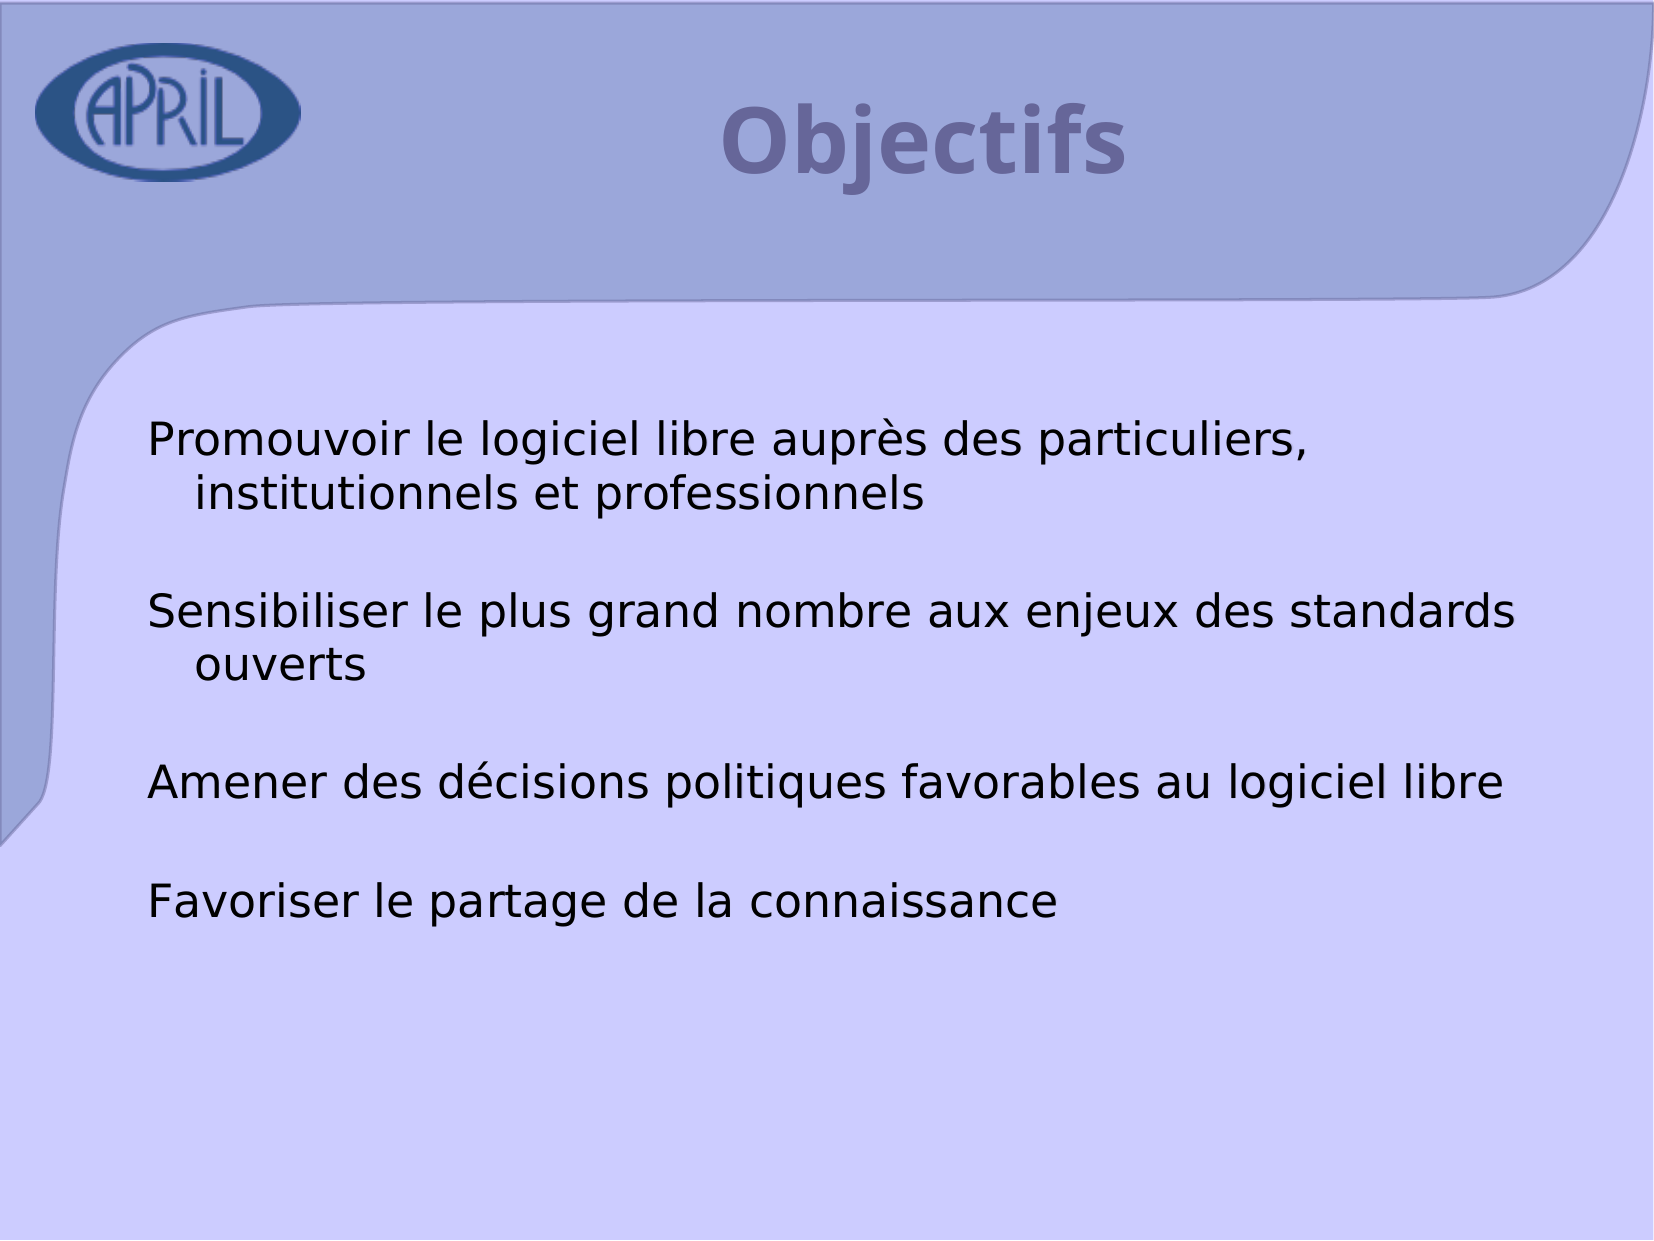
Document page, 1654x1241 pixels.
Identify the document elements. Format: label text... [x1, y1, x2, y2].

title Objectifs [313, 34, 1534, 242]
list Promouvoir le logiciel libre auprès des particuliers, institutionnels et professionnels Sensibiliser le plus grand nombre aux enjeux des standards ouverts Amener des décisions politiques favorables au logiciel libre Favoriser le partage de la connaissance [118, 413, 1632, 1065]
picture [35, 43, 301, 182]
